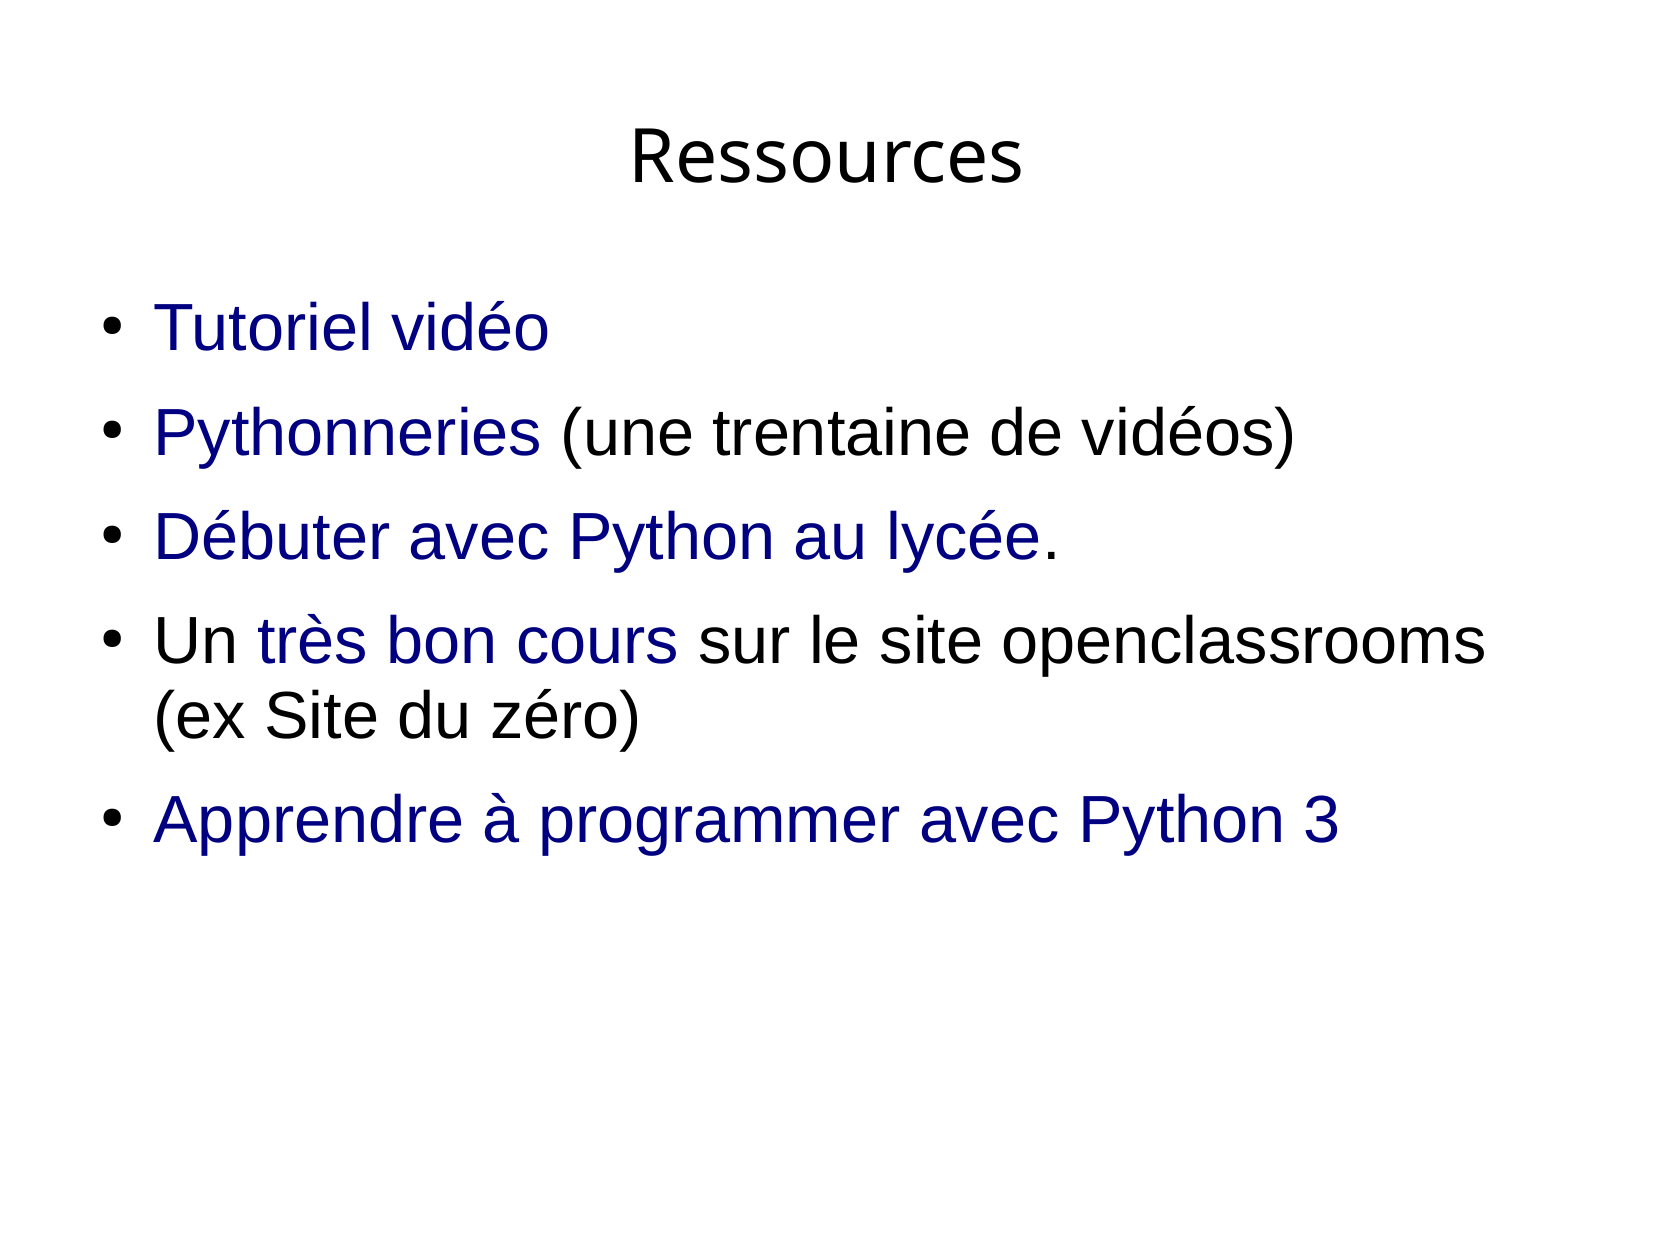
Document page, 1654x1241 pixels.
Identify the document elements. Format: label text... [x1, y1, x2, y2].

title Ressources [82, 49, 1571, 257]
list Tutoriel vidéo Pythonneries (une trentaine de vidéos) Débuter avec Python au lycée. Un très bon cours sur le site openclassrooms (ex Site du zéro) Apprendre à programmer avec Python 3 [82, 290, 1571, 1010]
